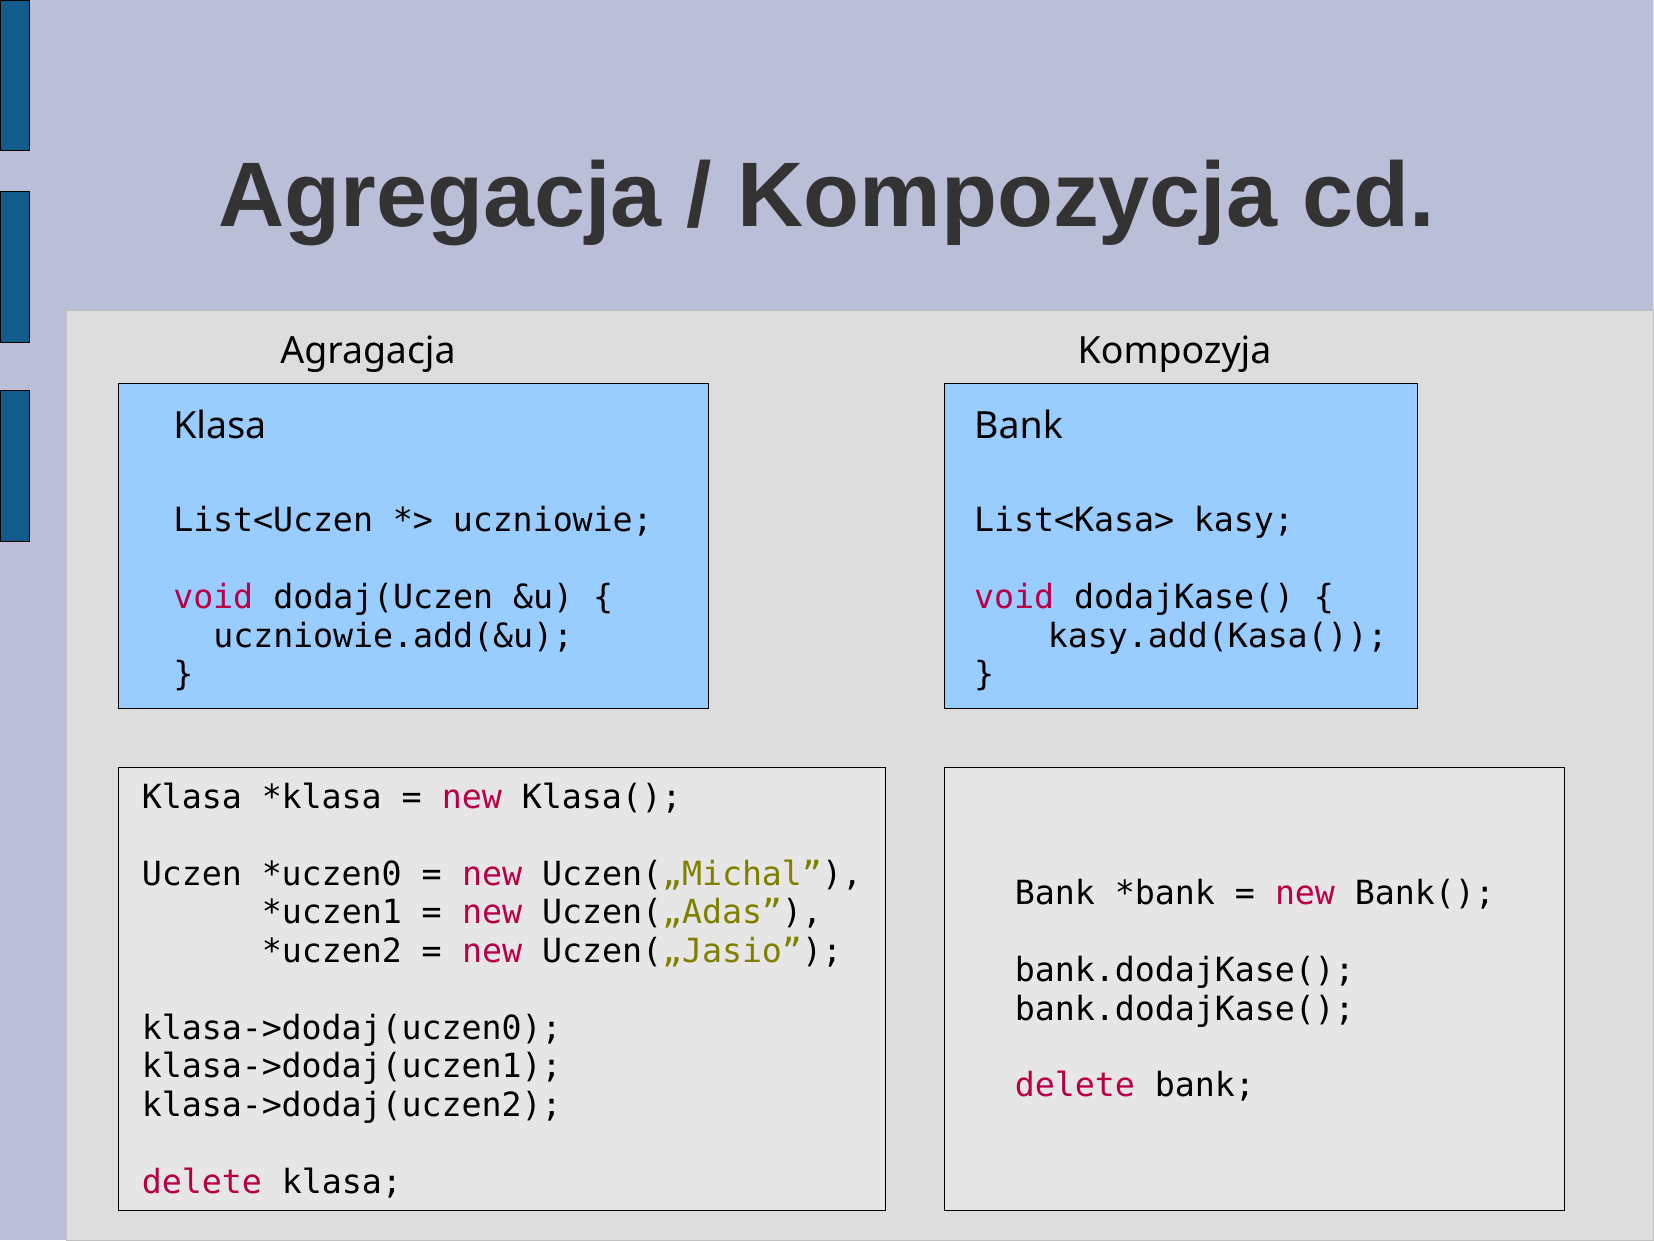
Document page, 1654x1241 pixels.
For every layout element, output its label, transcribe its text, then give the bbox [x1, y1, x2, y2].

text_box Klasa *klasa = new Klasa(); Uczen *uczen0 = new Uczen(„Michal”), *uczen1 = new Uczen(„Adas”), *uczen2 = new Uczen(„Jasio”); klasa->dodaj(uczen0); klasa->dodaj(uczen1); klasa->dodaj(uczen2); delete klasa; [118, 767, 886, 1211]
text_box Bank *bank = new Bank(); bank.dodajKase(); bank.dodajKase(); delete bank; [944, 767, 1565, 1211]
text_box Klasa List<Uczen *> uczniowie; void dodaj(Uczen &u) { uczniowie.add(&u); } [118, 383, 709, 709]
text_box Agragacja [265, 316, 506, 383]
title Agregacja / Kompozycja cd. [121, 98, 1534, 291]
text_box Bank List<Kasa> kasy; void dodajKase() { kasy.add(Kasa()); } [944, 383, 1418, 709]
text_box Kompozyja [1062, 316, 1318, 383]
